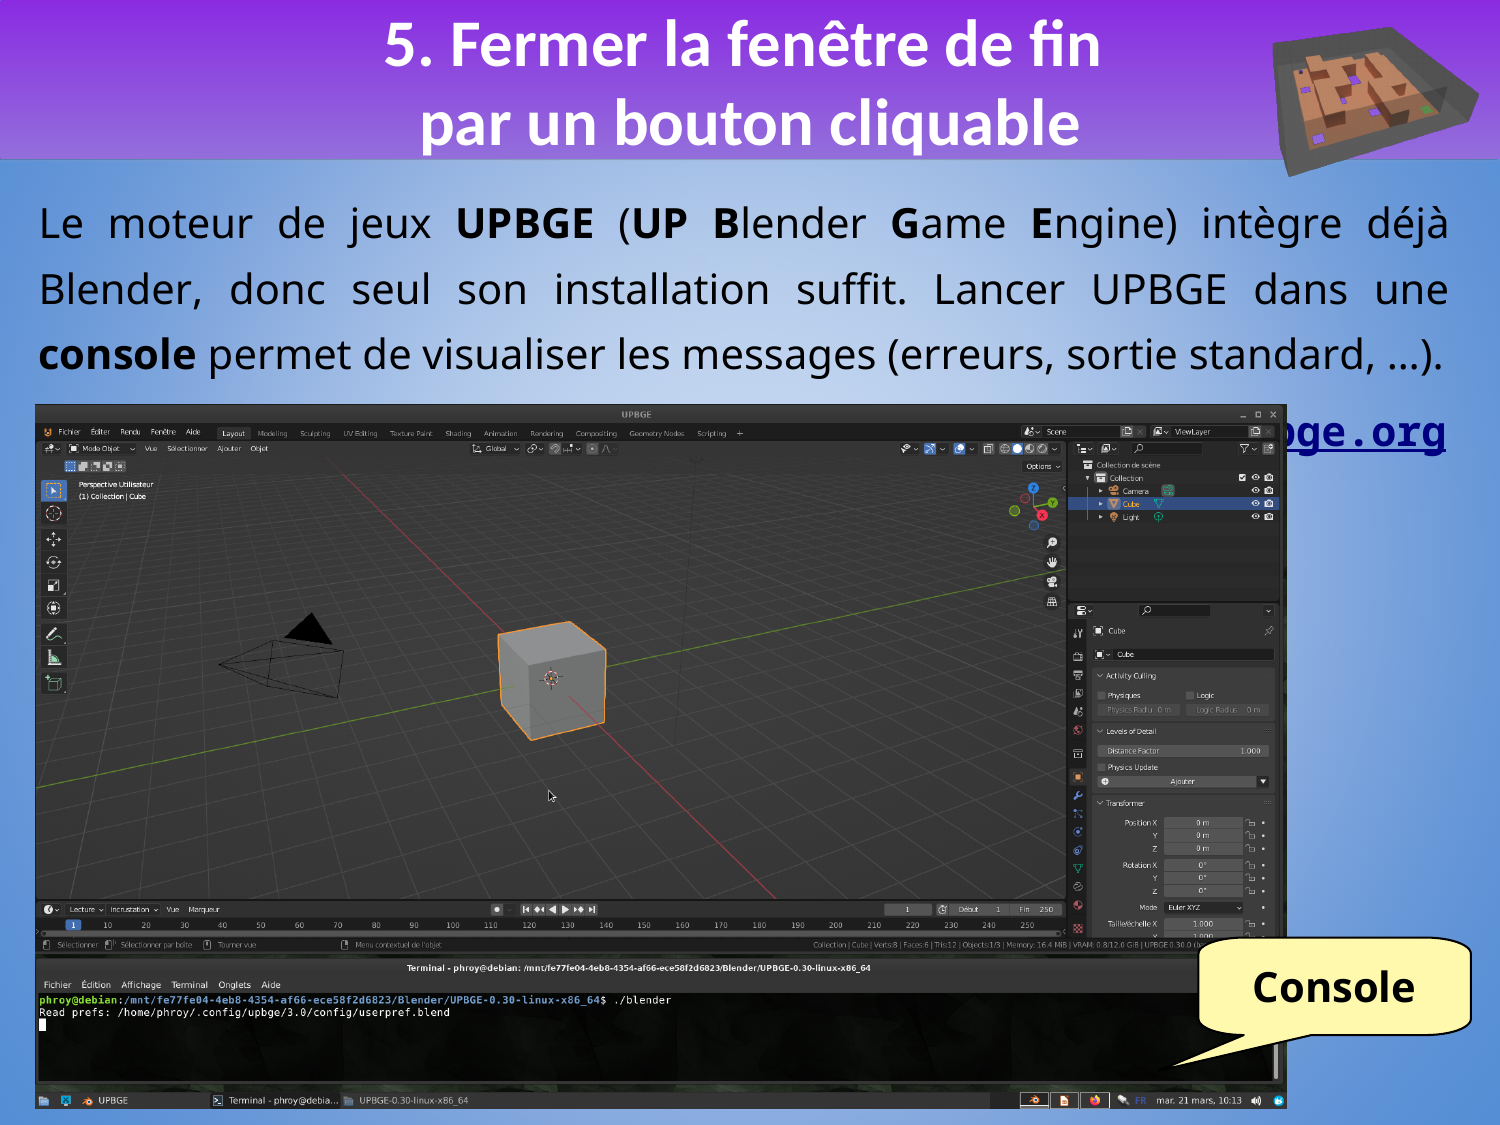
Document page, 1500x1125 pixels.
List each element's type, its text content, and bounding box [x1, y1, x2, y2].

text_box Le moteur de jeux UPBGE (UP Blender Game Engine) intègre déjà Blender, donc seul son installation suffit. Lancer UPBGE dans une console permet de visualiser les messages (erreurs, sortie standard, …). UPBGE (version 0.3+) ce trouve à cette adresse : https://upbge.org [23, 178, 1465, 395]
picture [0, 27, 1500, 1125]
text_box Console [1158, 937, 1471, 1071]
text_box 5. Fermer la fenêtre de fin par un bouton cliquable [0, 0, 1500, 159]
